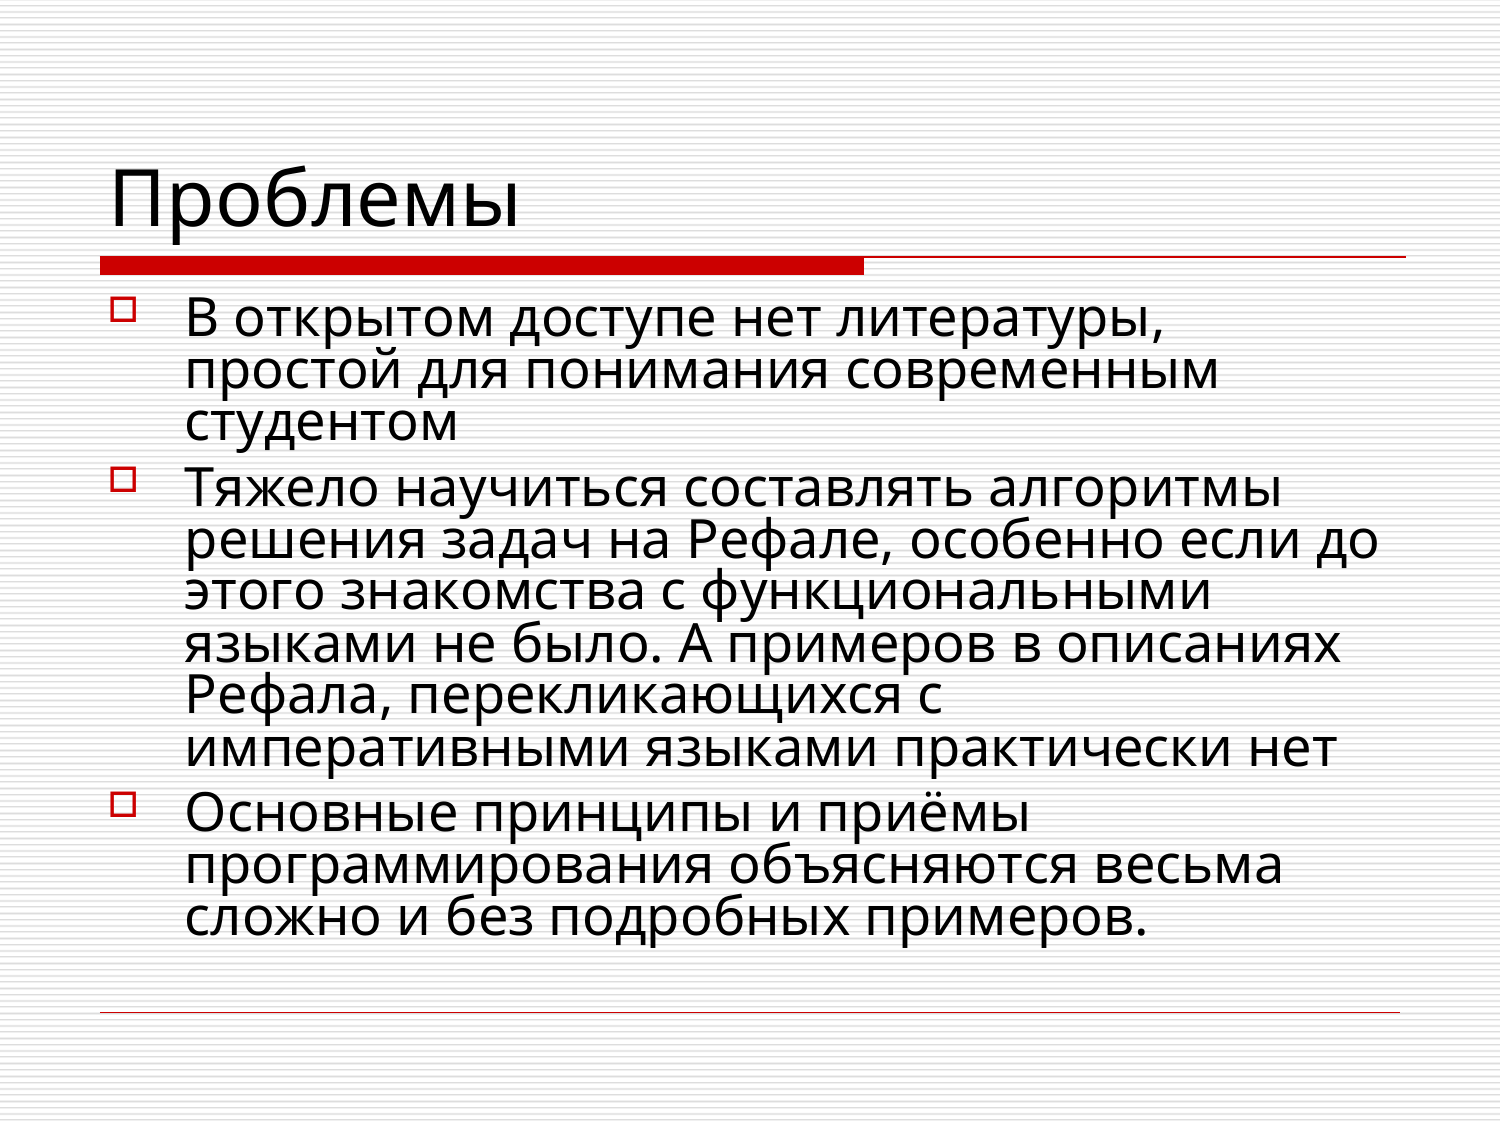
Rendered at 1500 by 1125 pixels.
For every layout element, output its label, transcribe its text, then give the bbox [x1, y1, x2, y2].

list В открытом доступе нет литературы, простой для понимания современным студентом Тяжело научиться составлять алгоритмы решения задач на Рефале, особенно если до этого знакомства с функциональными языками не было. А примеров в описаниях Рефала, перекликающихся с императивными языками практически нет Основные принципы и приёмы программирования объясняются весьма сложно и без подробных примеров. [92, 287, 1406, 988]
title Проблемы [94, 49, 1407, 250]
picture [0, 0, 1500, 1125]
